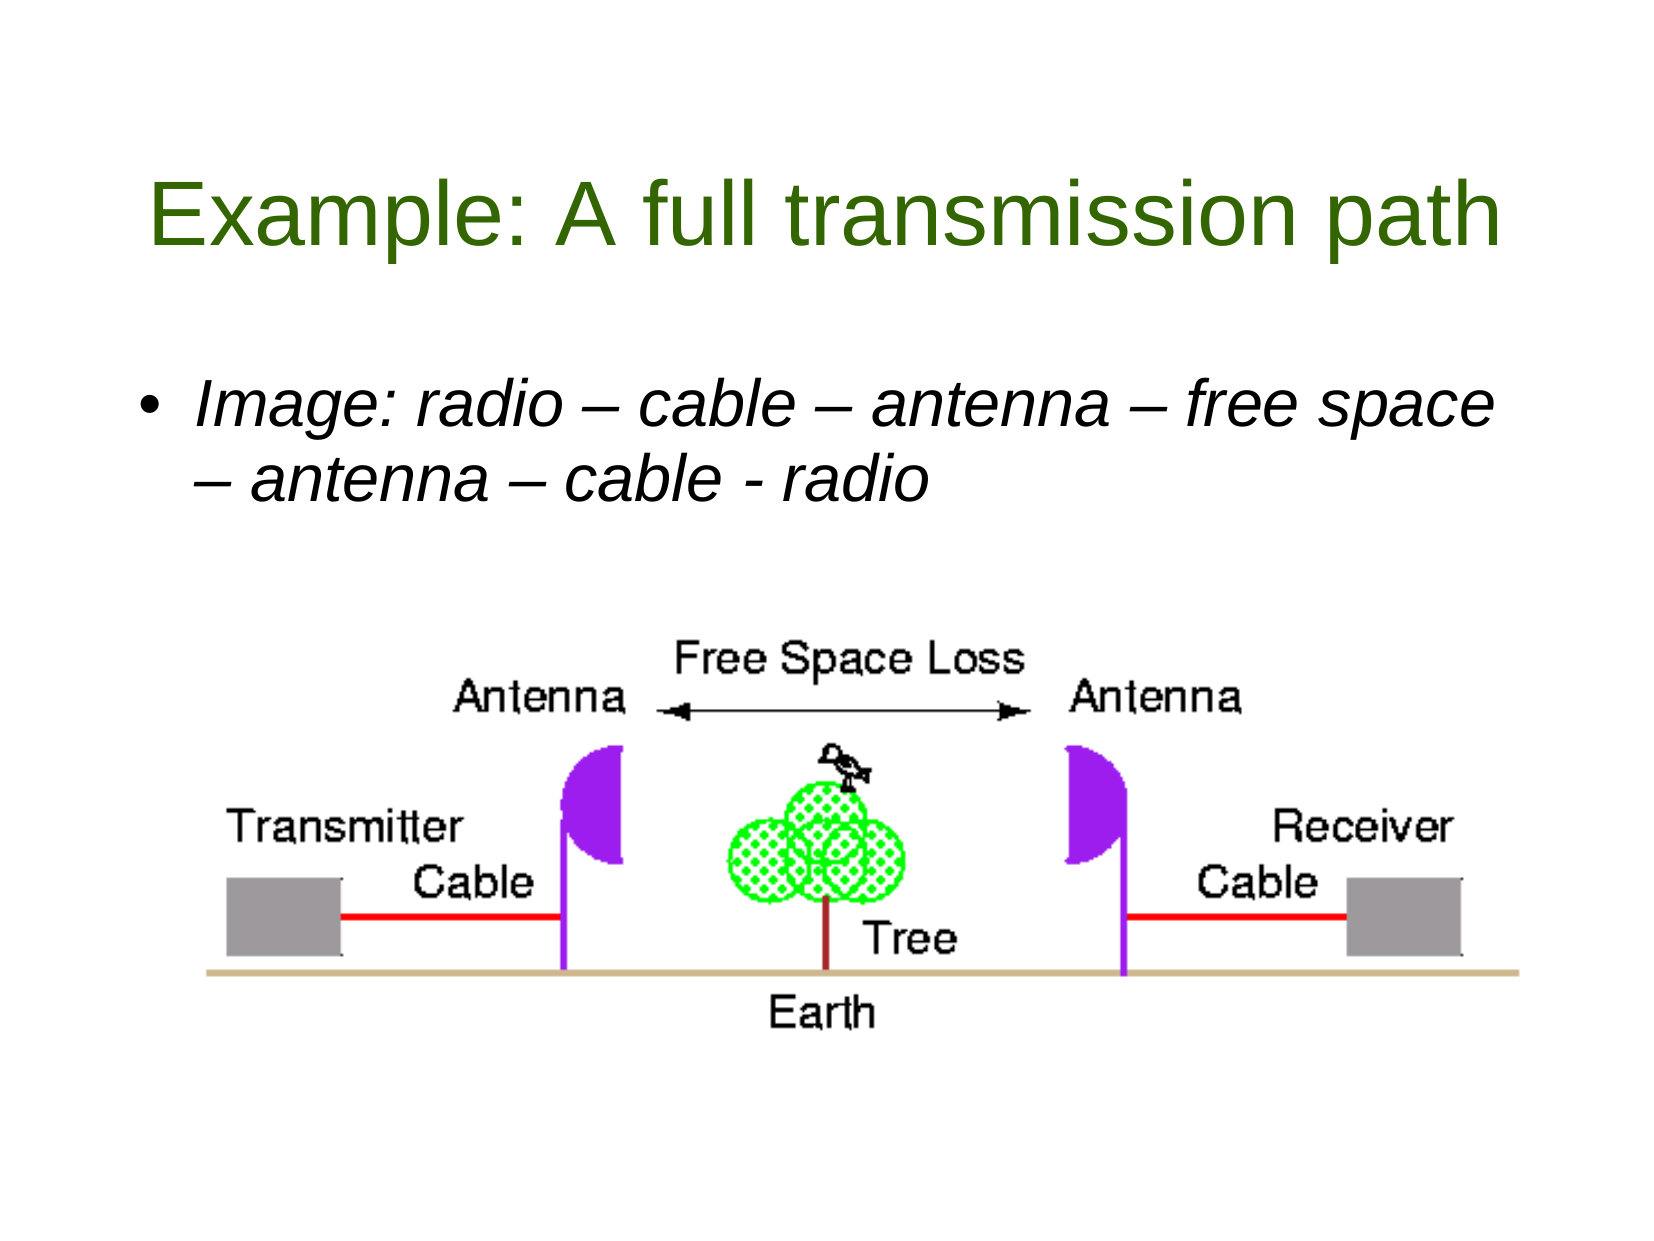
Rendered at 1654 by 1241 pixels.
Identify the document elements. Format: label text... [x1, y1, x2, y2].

list Image: radio – cable – antenna – free space – antenna – cable - radio [123, 358, 1530, 1103]
picture [198, 634, 1531, 1042]
title Example: A full transmission path [123, 87, 1530, 340]
